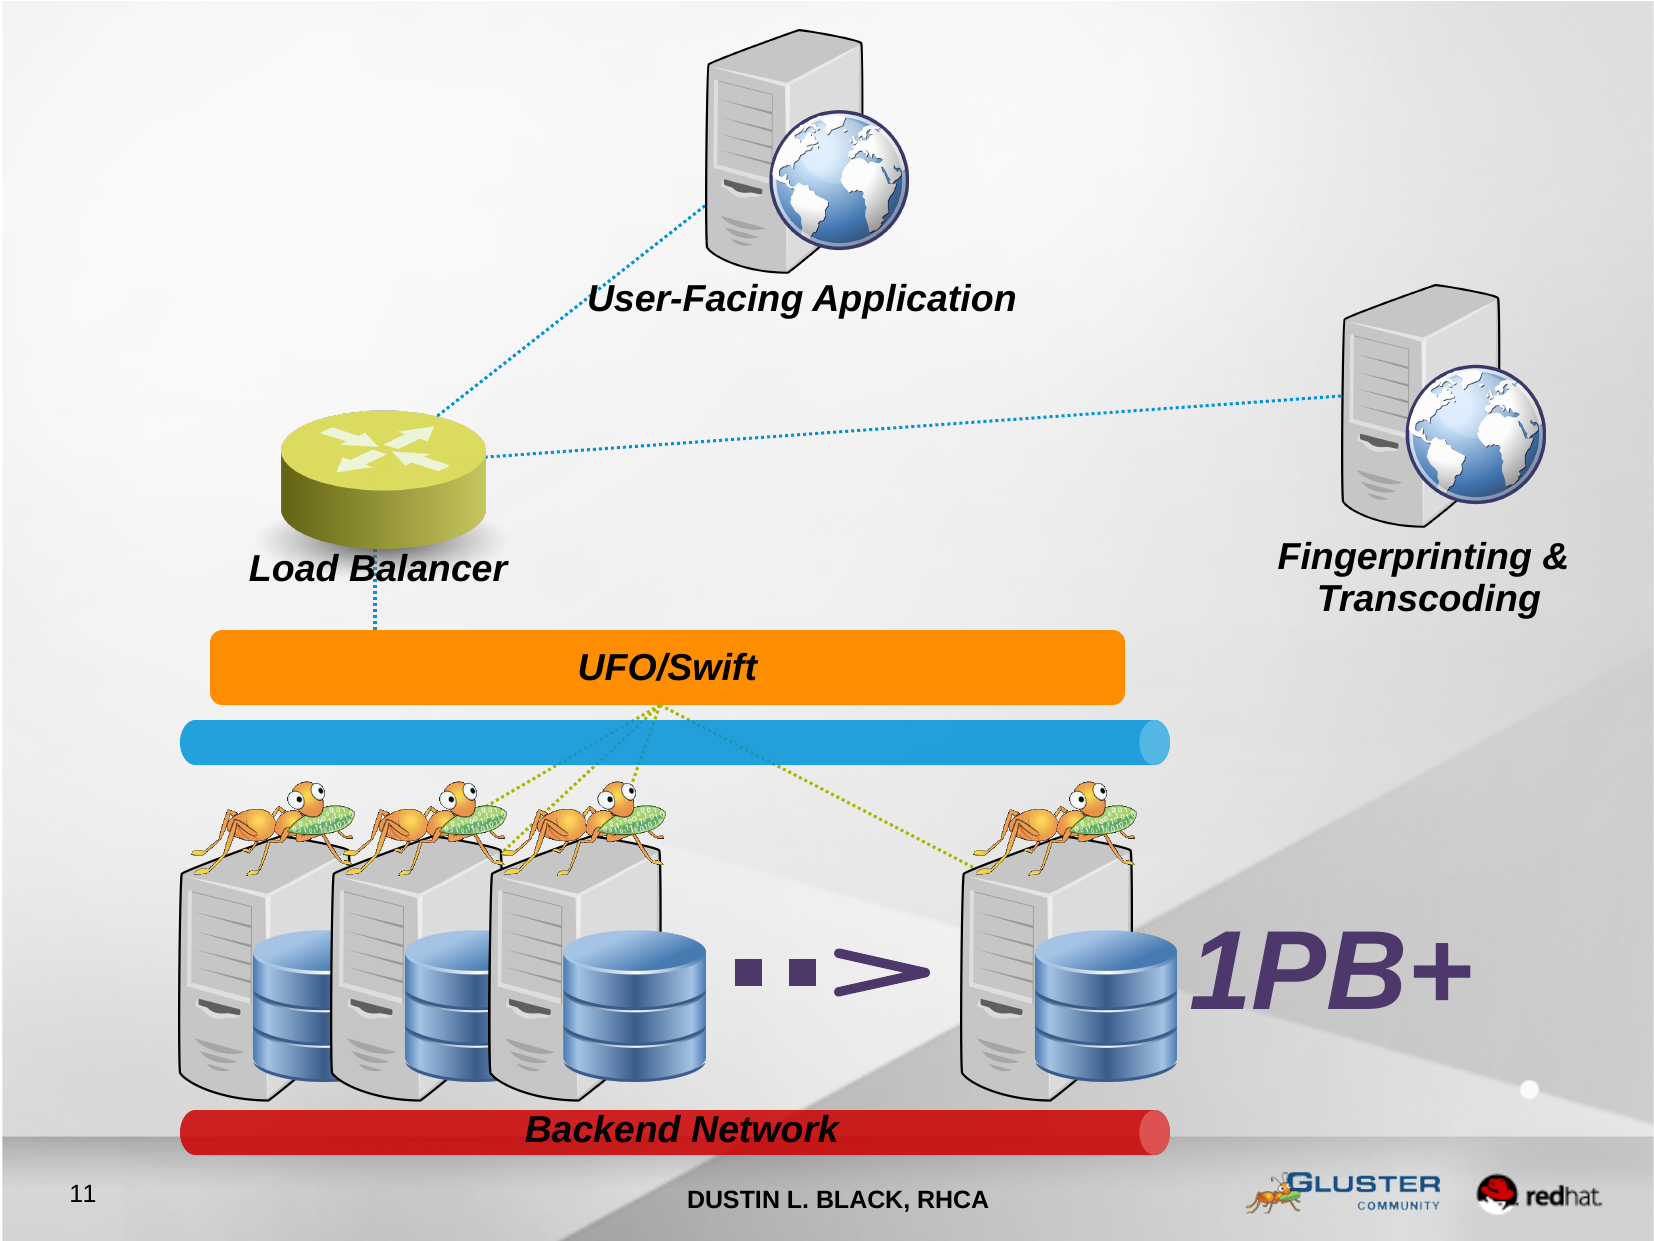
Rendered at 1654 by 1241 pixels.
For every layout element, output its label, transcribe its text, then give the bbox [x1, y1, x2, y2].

text_box [923, 1110, 1154, 1156]
text_box User-Facing Application [554, 252, 1051, 346]
text_box 1PB+ [1177, 882, 1507, 1059]
text_box [179, 720, 1154, 766]
text_box UFO/Swift [210, 630, 1126, 706]
text_box Fingerprinting & Transcoding [1245, 510, 1603, 646]
text_box Load Balancer [216, 522, 541, 616]
text_box Backend Network [510, 1101, 923, 1159]
text_box [179, 1110, 510, 1156]
picture [2, 1, 1654, 1241]
